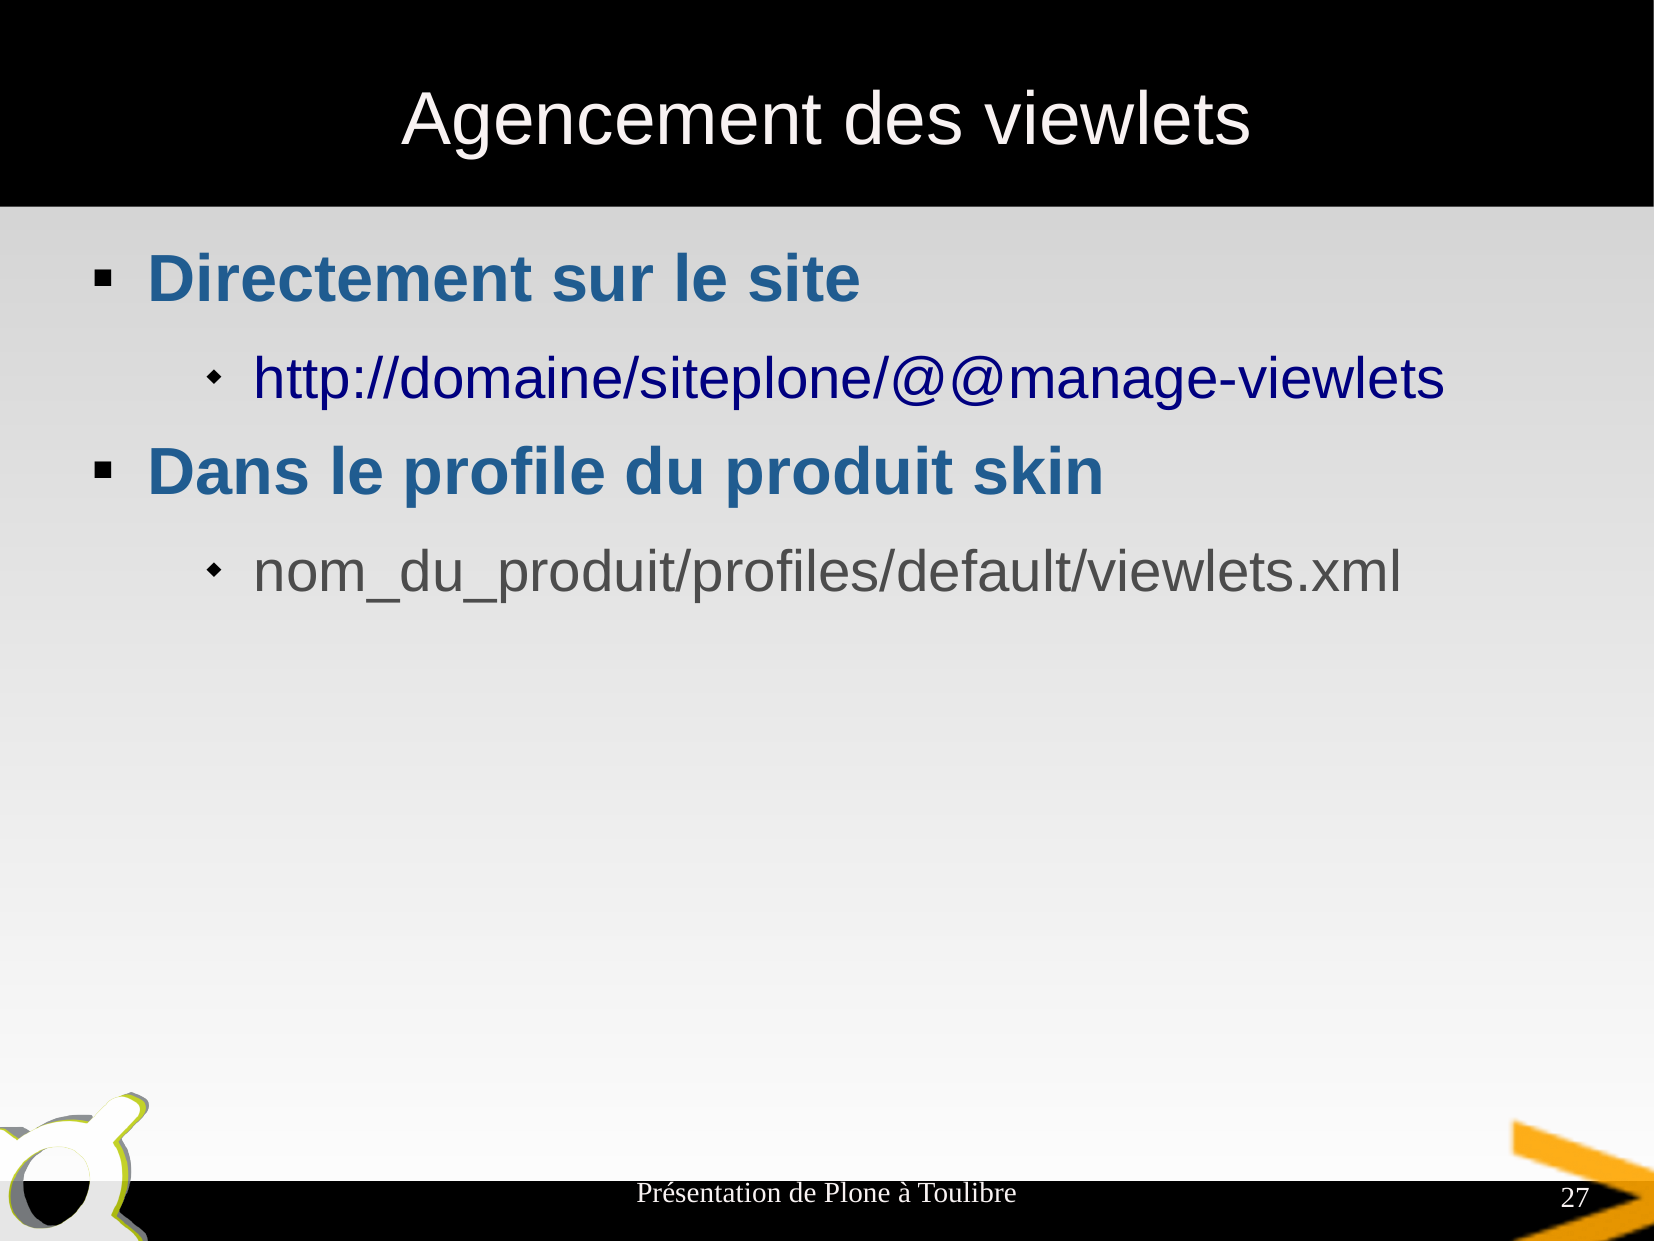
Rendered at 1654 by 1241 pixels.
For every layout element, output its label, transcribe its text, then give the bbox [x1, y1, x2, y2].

picture [0, 1181, 149, 1241]
list Directement sur le site http://domaine/siteplone/@@manage-viewlets Dans le profile du produit skin nom_du_produit/profiles/default/viewlets.xml [76, 241, 1565, 1123]
title Agencement des viewlets [177, 29, 1477, 207]
picture [1505, 1181, 1654, 1241]
